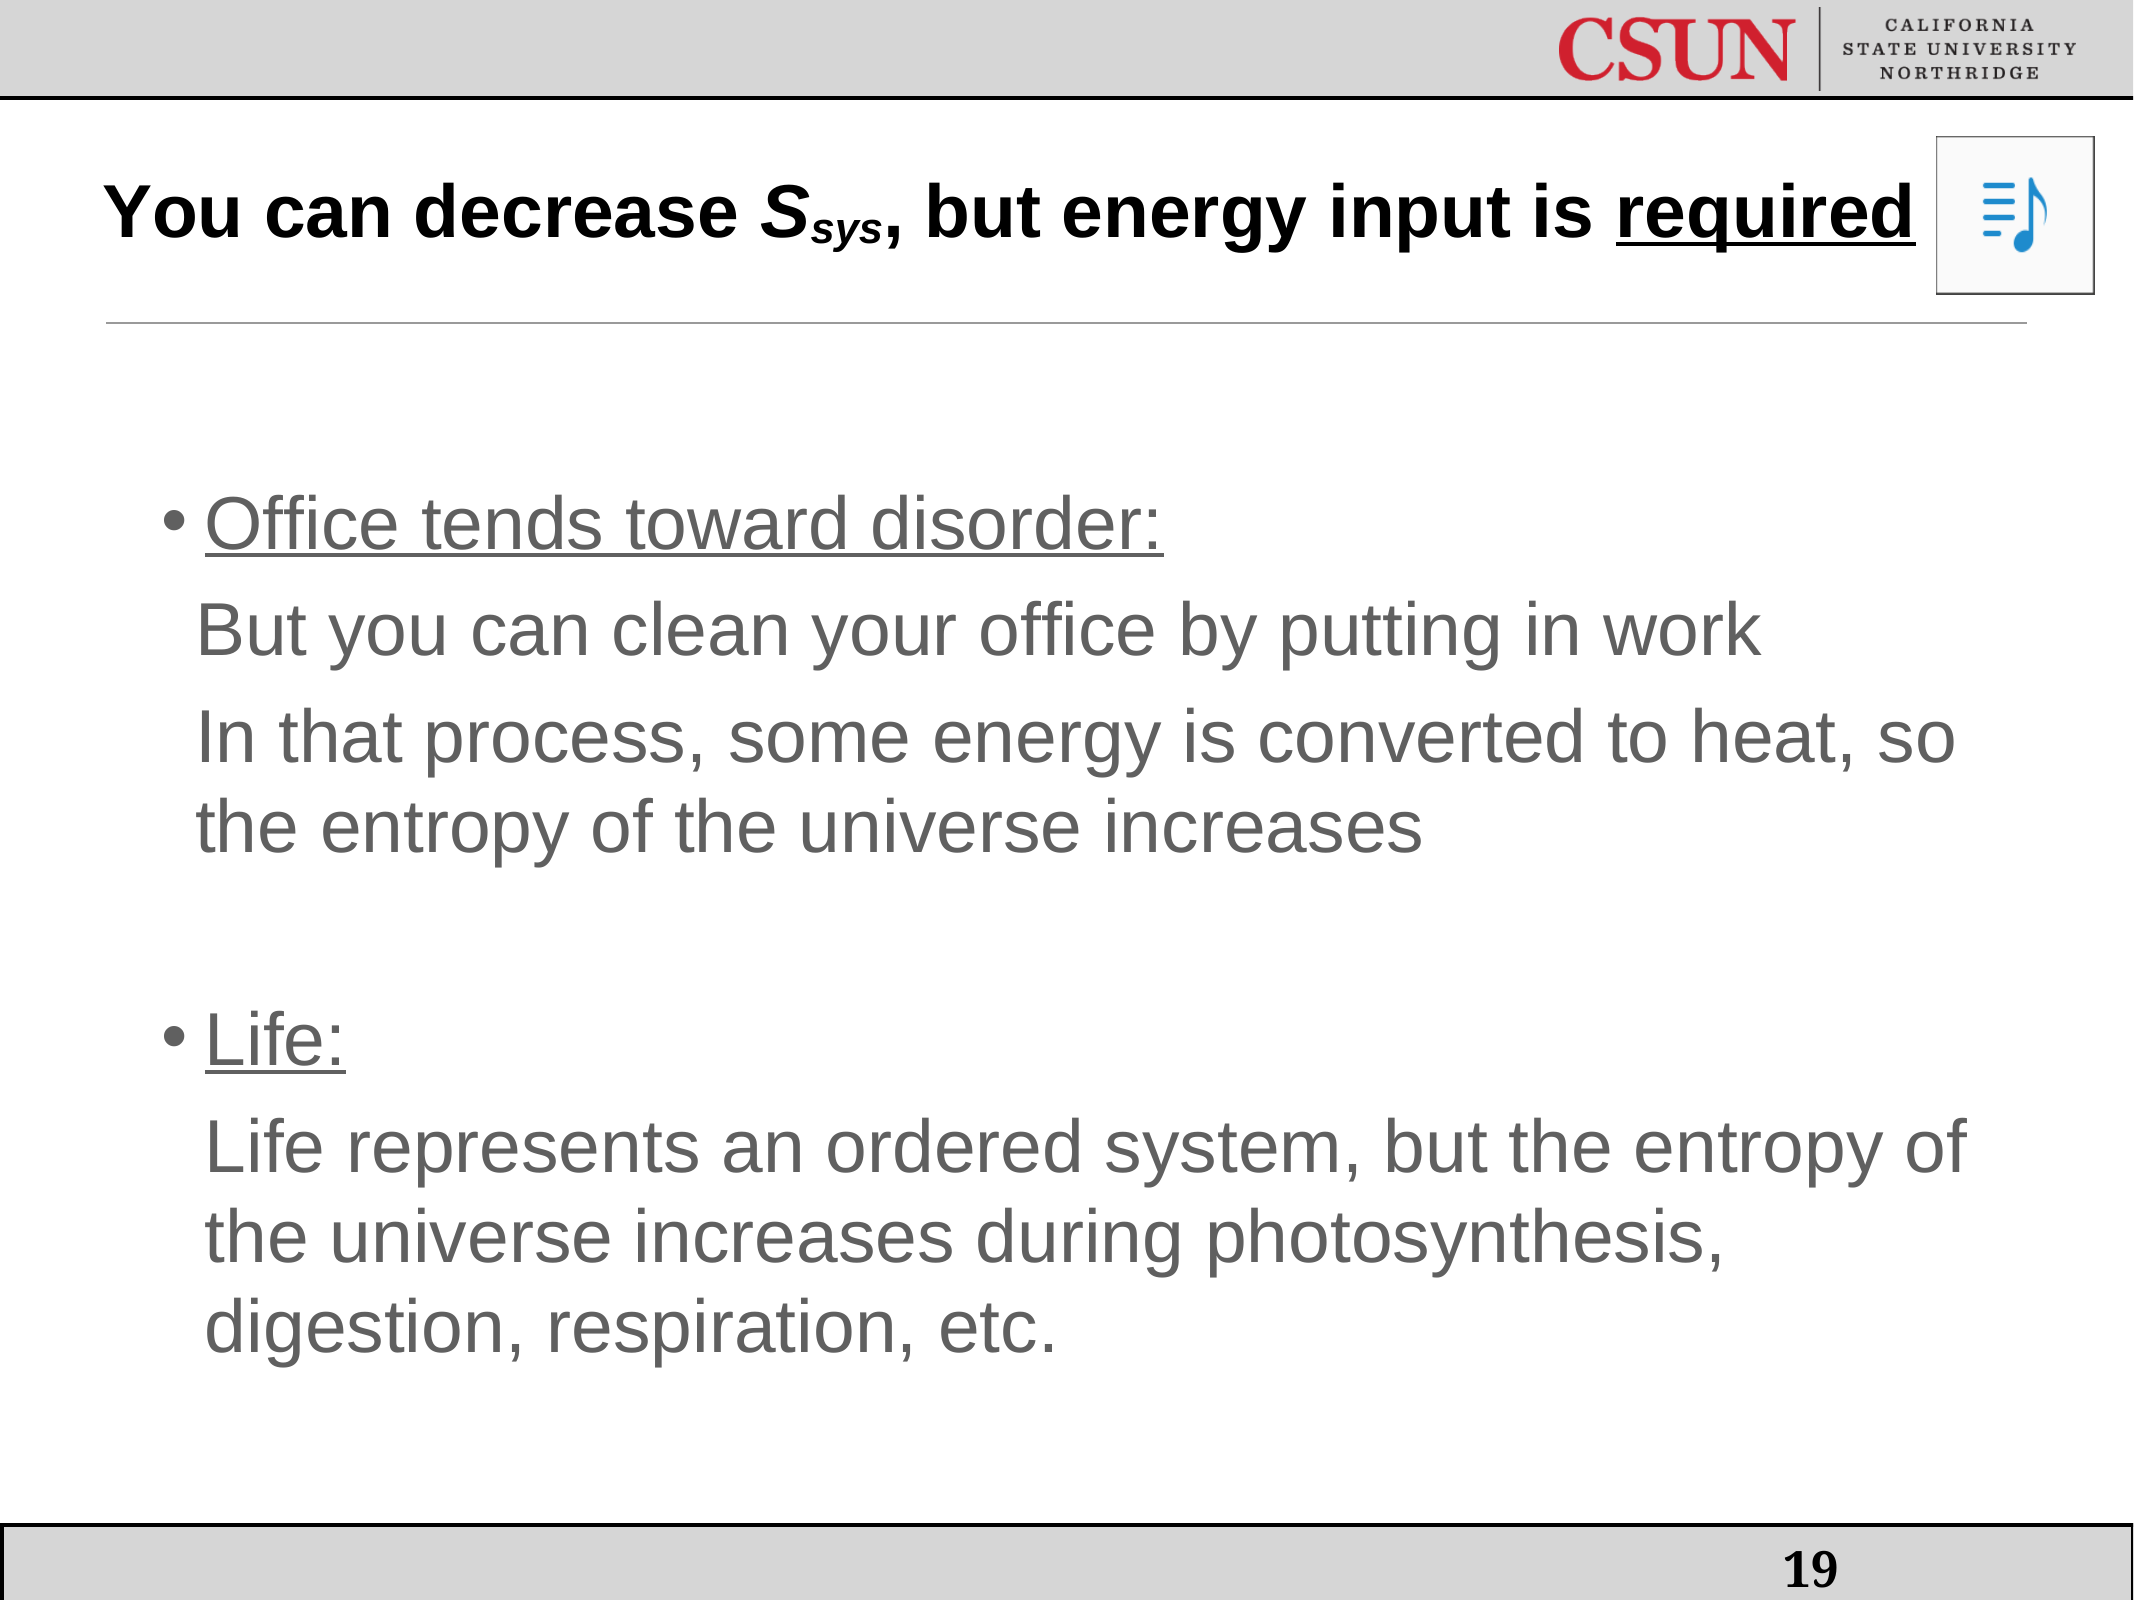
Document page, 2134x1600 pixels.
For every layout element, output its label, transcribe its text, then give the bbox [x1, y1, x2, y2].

picture [1559, 7, 2076, 91]
title You can decrease Ssys, but energy input is required [93, 150, 1935, 261]
text_box [1935, 135, 2096, 296]
list Office tends toward disorder: But you can clean your office by putting in work In that process, some energy is converted to heat, so the entropy of the universe increases Life: Life represents an ordered system, but the entropy of the universe increases during photosynthesis, digestion, respiration, etc. [93, 382, 2040, 1460]
